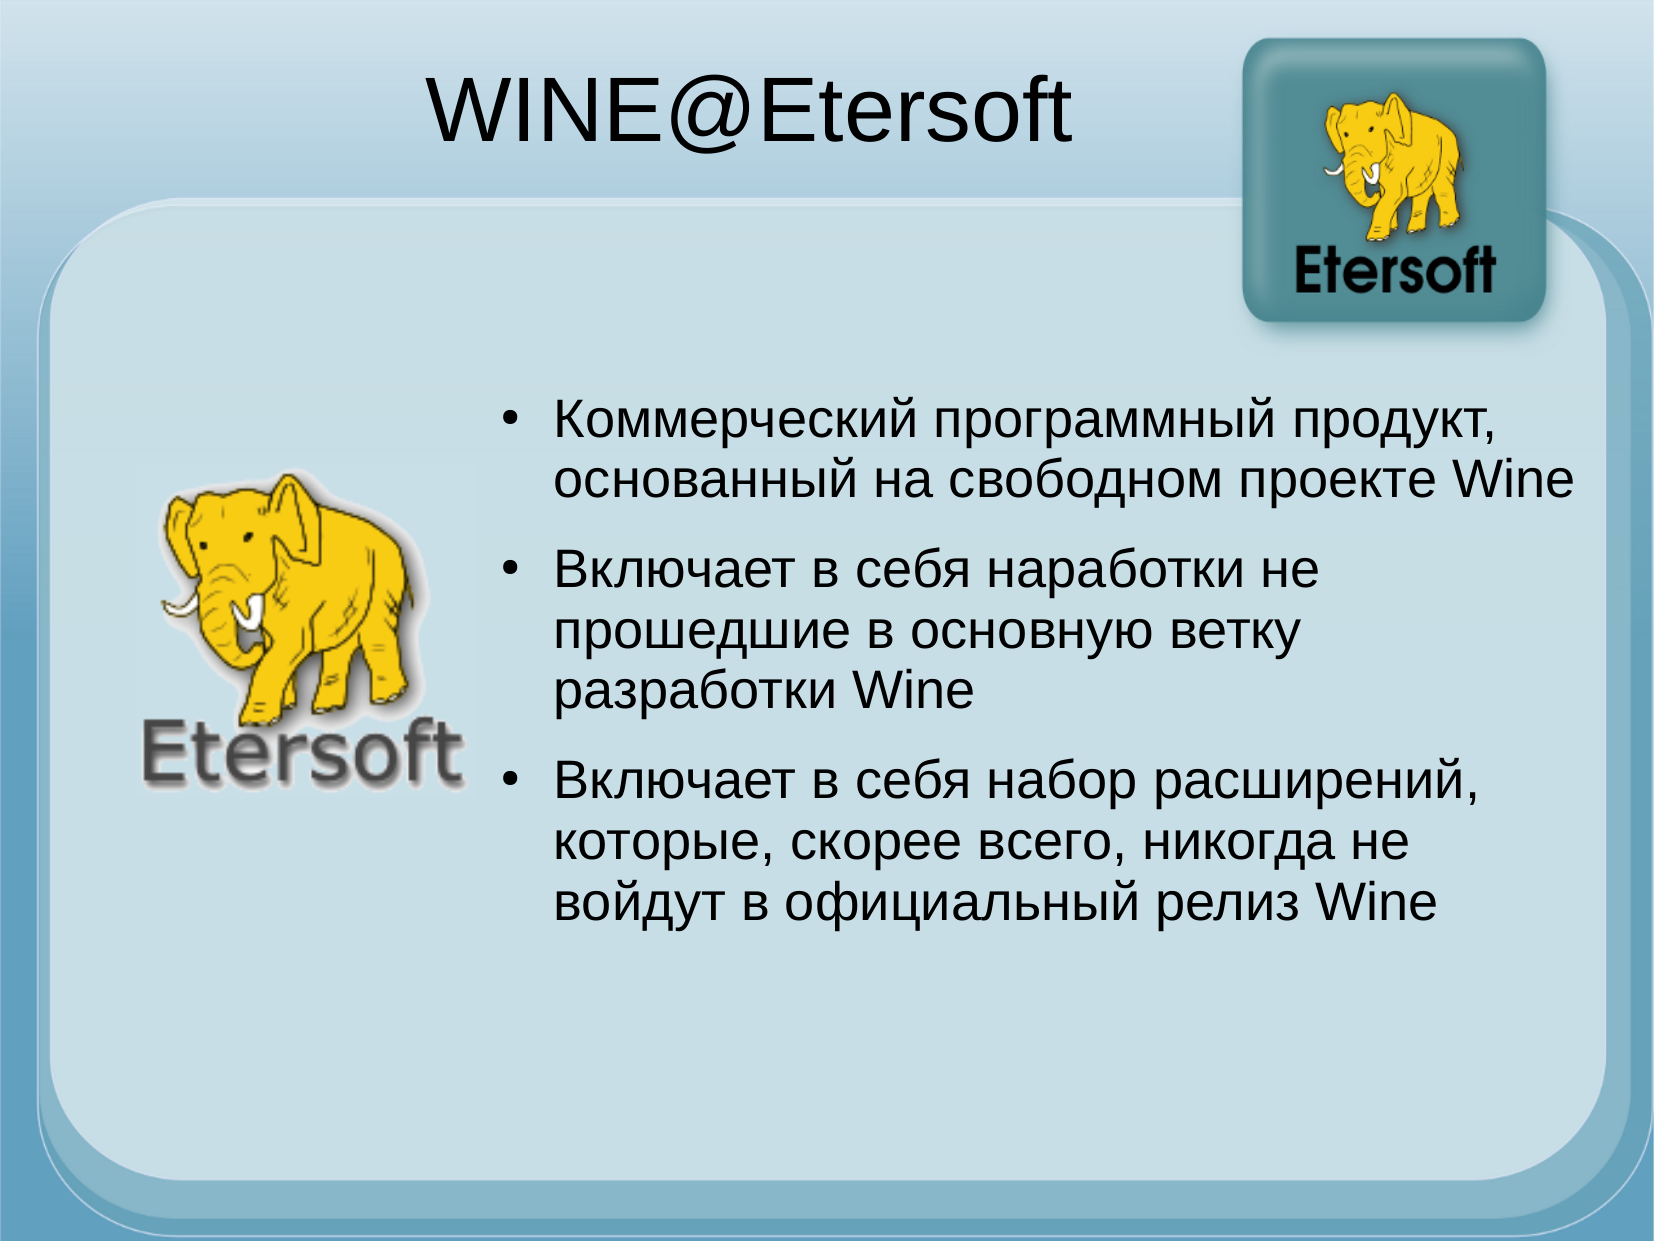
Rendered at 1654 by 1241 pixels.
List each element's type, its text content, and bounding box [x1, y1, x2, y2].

picture [0, 0, 1654, 1241]
list Коммерческий программный продукт, основанный на свободном проекте Wine Включает в себя наработки не прошедшие в основную ветку разработки Wine Включает в себя набор расширений, которые, скорее всего, никогда не войдут в официальный релиз Wine [482, 388, 1588, 1097]
title WINE@Etersoft [82, 31, 1418, 189]
